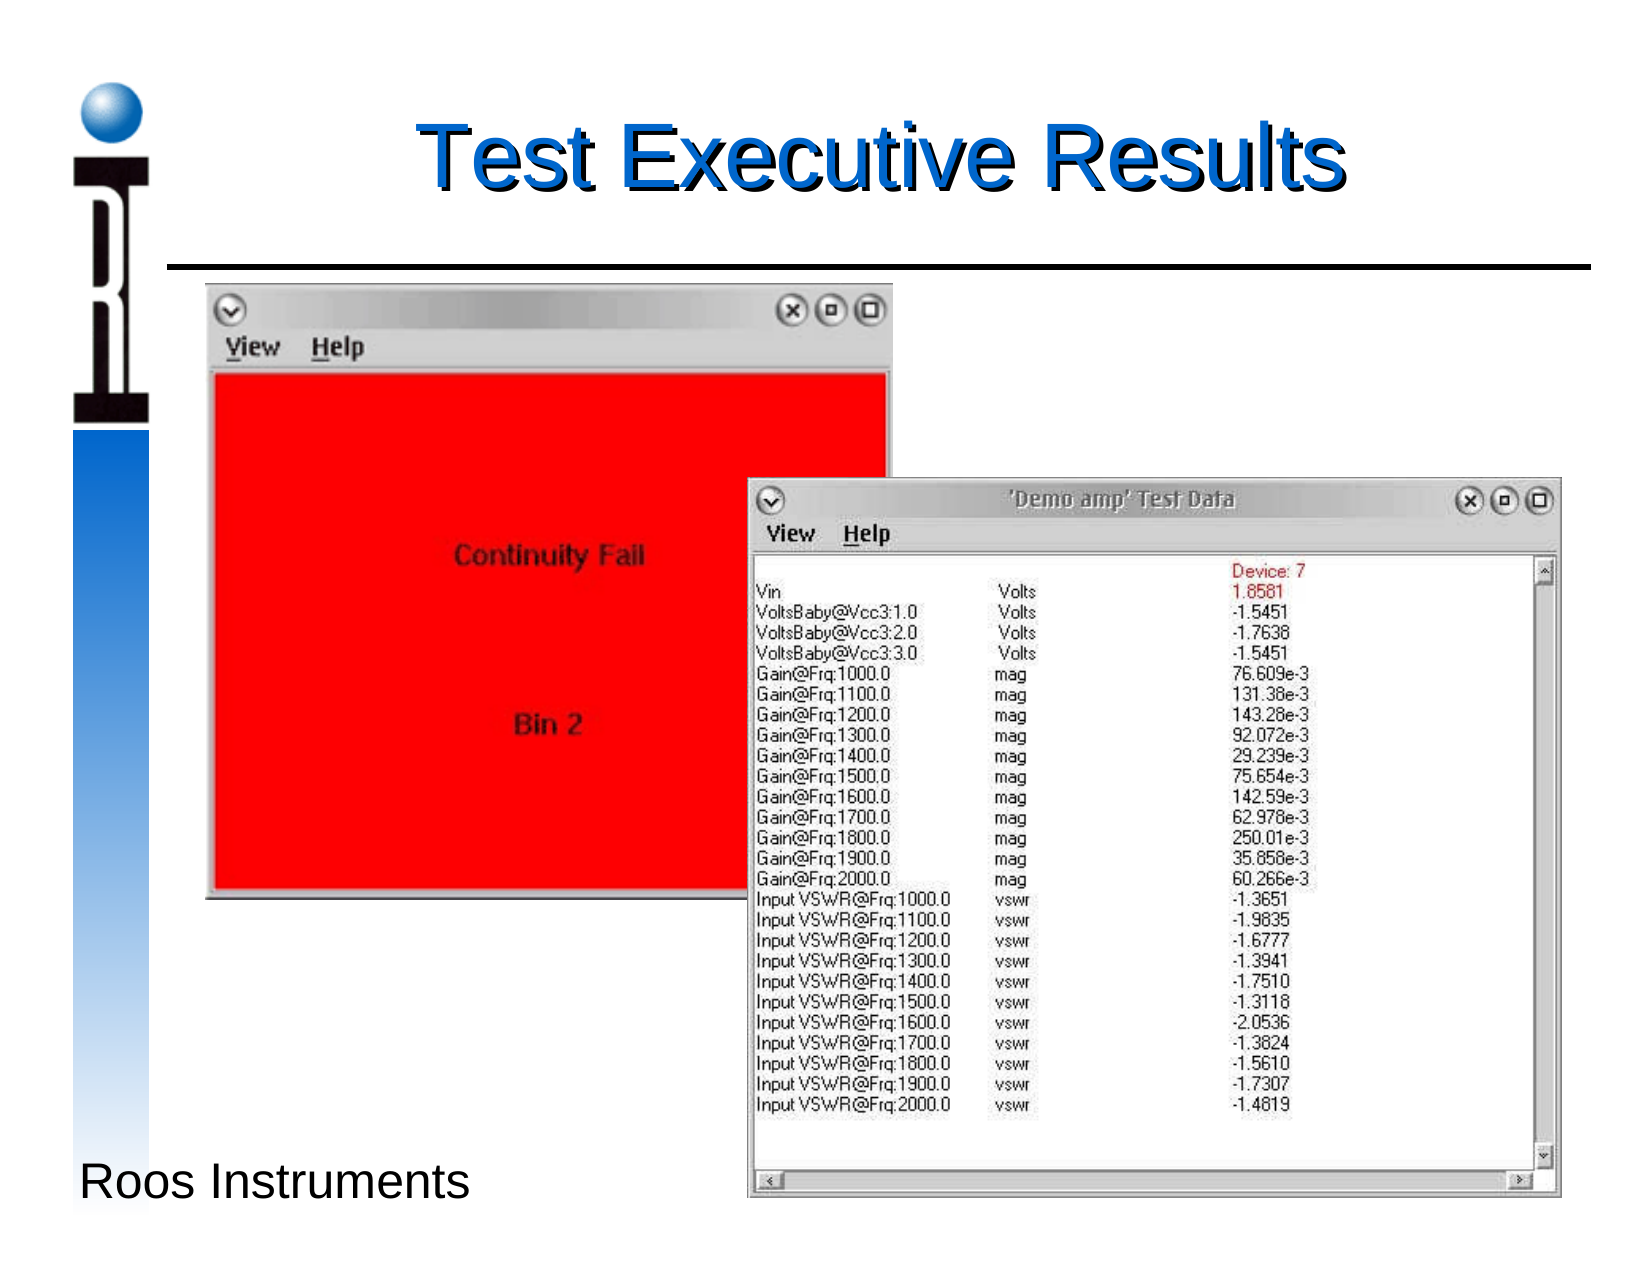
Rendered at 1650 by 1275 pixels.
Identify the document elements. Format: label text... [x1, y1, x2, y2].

picture [205, 283, 1562, 1198]
picture [69, 78, 154, 430]
title Test Executive Results [171, 59, 1591, 253]
